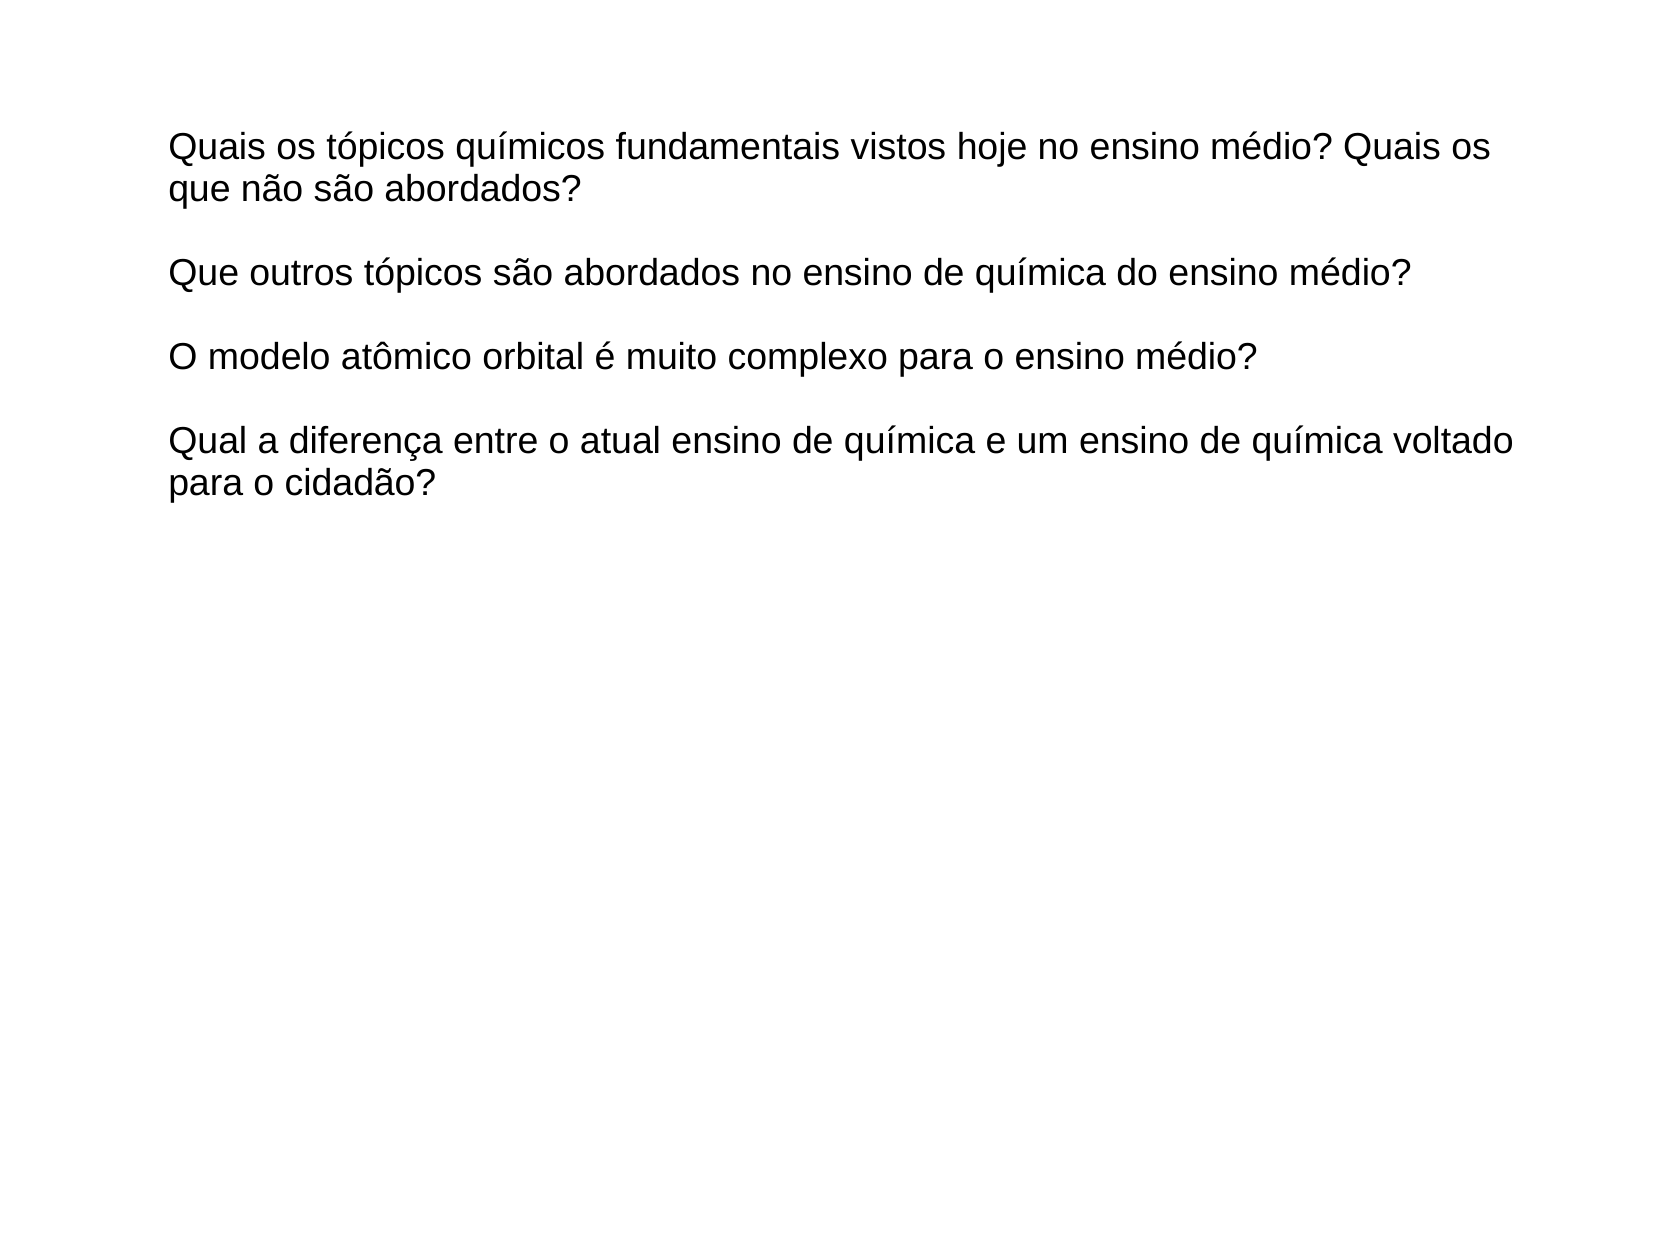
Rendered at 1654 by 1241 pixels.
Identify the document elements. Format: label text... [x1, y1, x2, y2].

text_box Quais os tópicos químicos fundamentais vistos hoje no ensino médio? Quais os que não são abordados? Que outros tópicos são abordados no ensino de química do ensino médio? O modelo atômico orbital é muito complexo para o ensino médio? Qual a diferença entre o atual ensino de química e um ensino de química voltado para o cidadão? [153, 118, 1536, 511]
